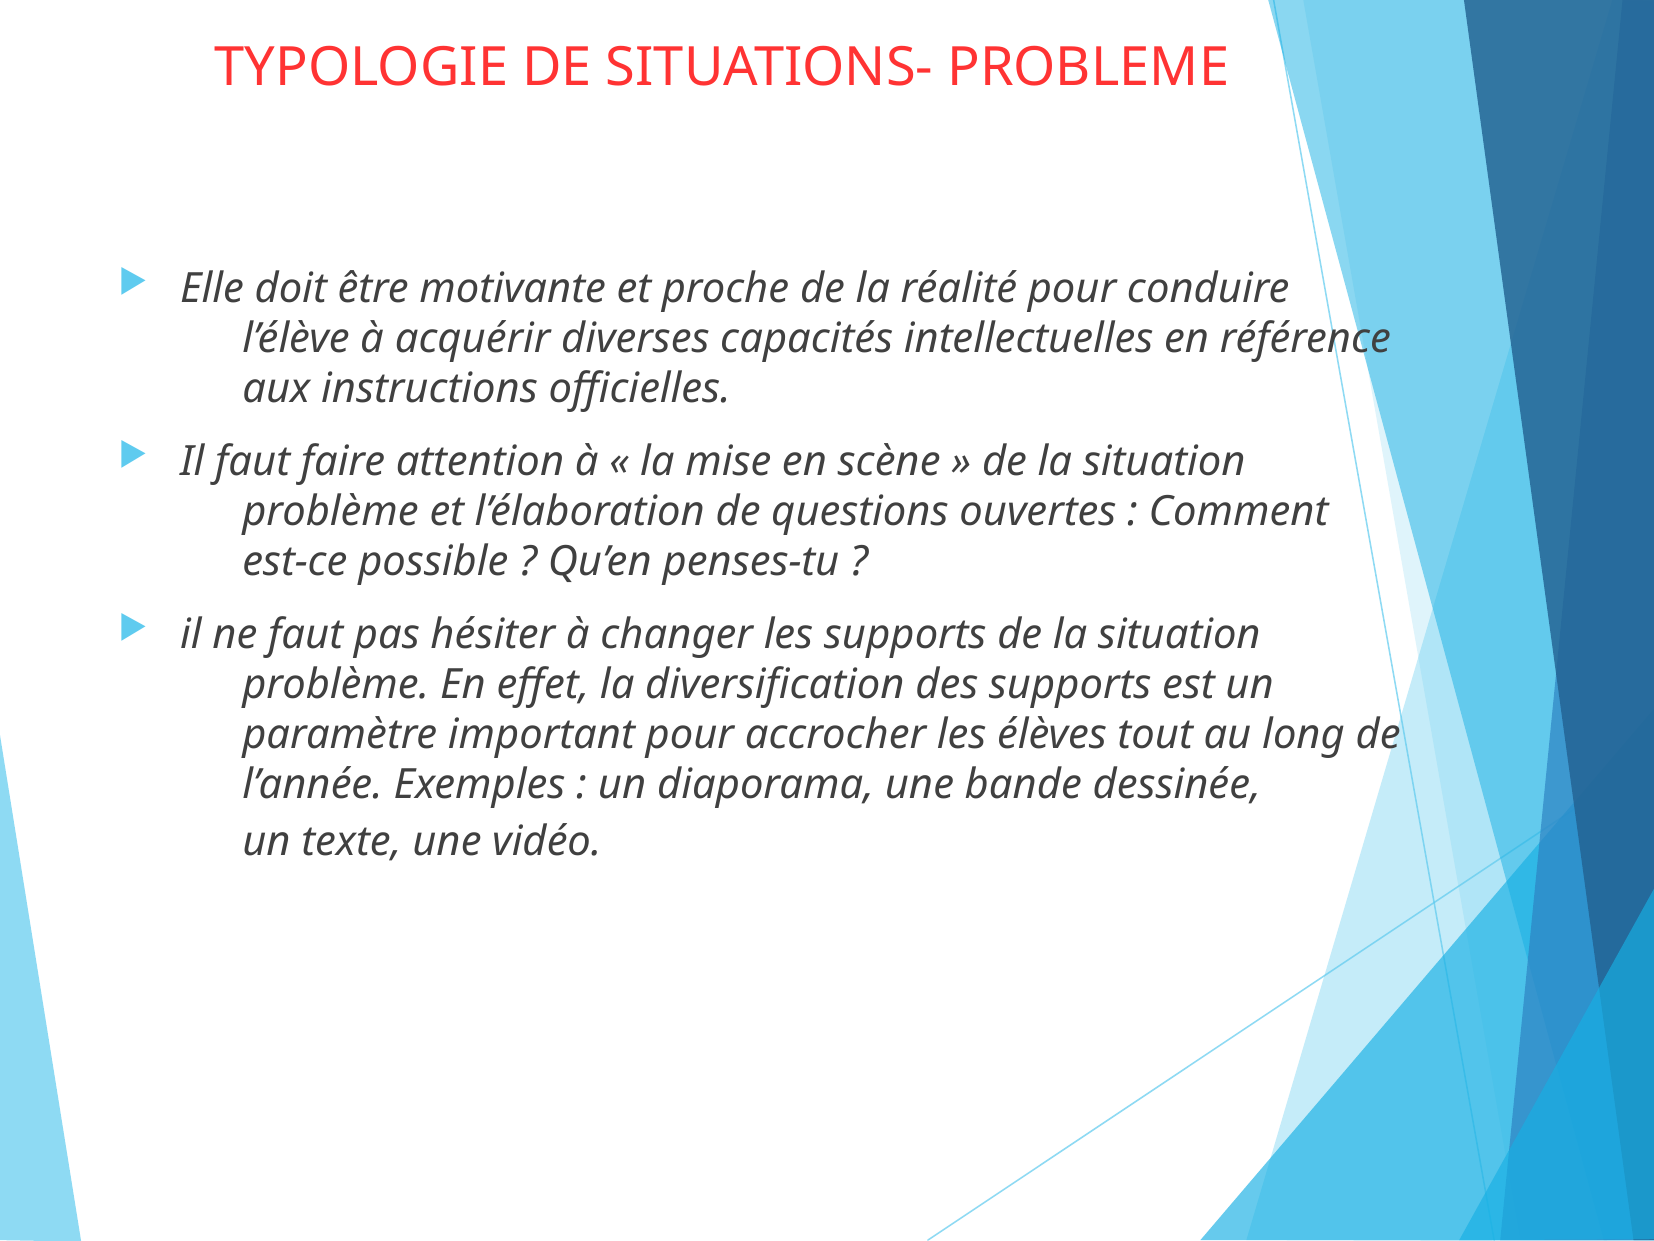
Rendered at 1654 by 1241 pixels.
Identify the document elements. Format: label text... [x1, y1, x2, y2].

text_box Elle doit être motivante et proche de la réalité pour conduire l’élève à acquérir diverses capacités intellectuelles en référence aux instructions officielles. Il faut faire attention à « la mise en scène » de la situation problème et l’élaboration de questions ouvertes : Comment est-ce possible ? Qu’en penses-tu ? il ne faut pas hésiter à changer les supports de la situation problème. En effet, la diversification des supports est un paramètre important pour accrocher les élèves tout au long de l’année. Exemples : un diaporama, une bande dessinée, un texte, une vidéo. [103, 253, 1418, 1111]
title TYPOLOGIE DE SITUATIONS- PROBLEME [0, 23, 1446, 119]
